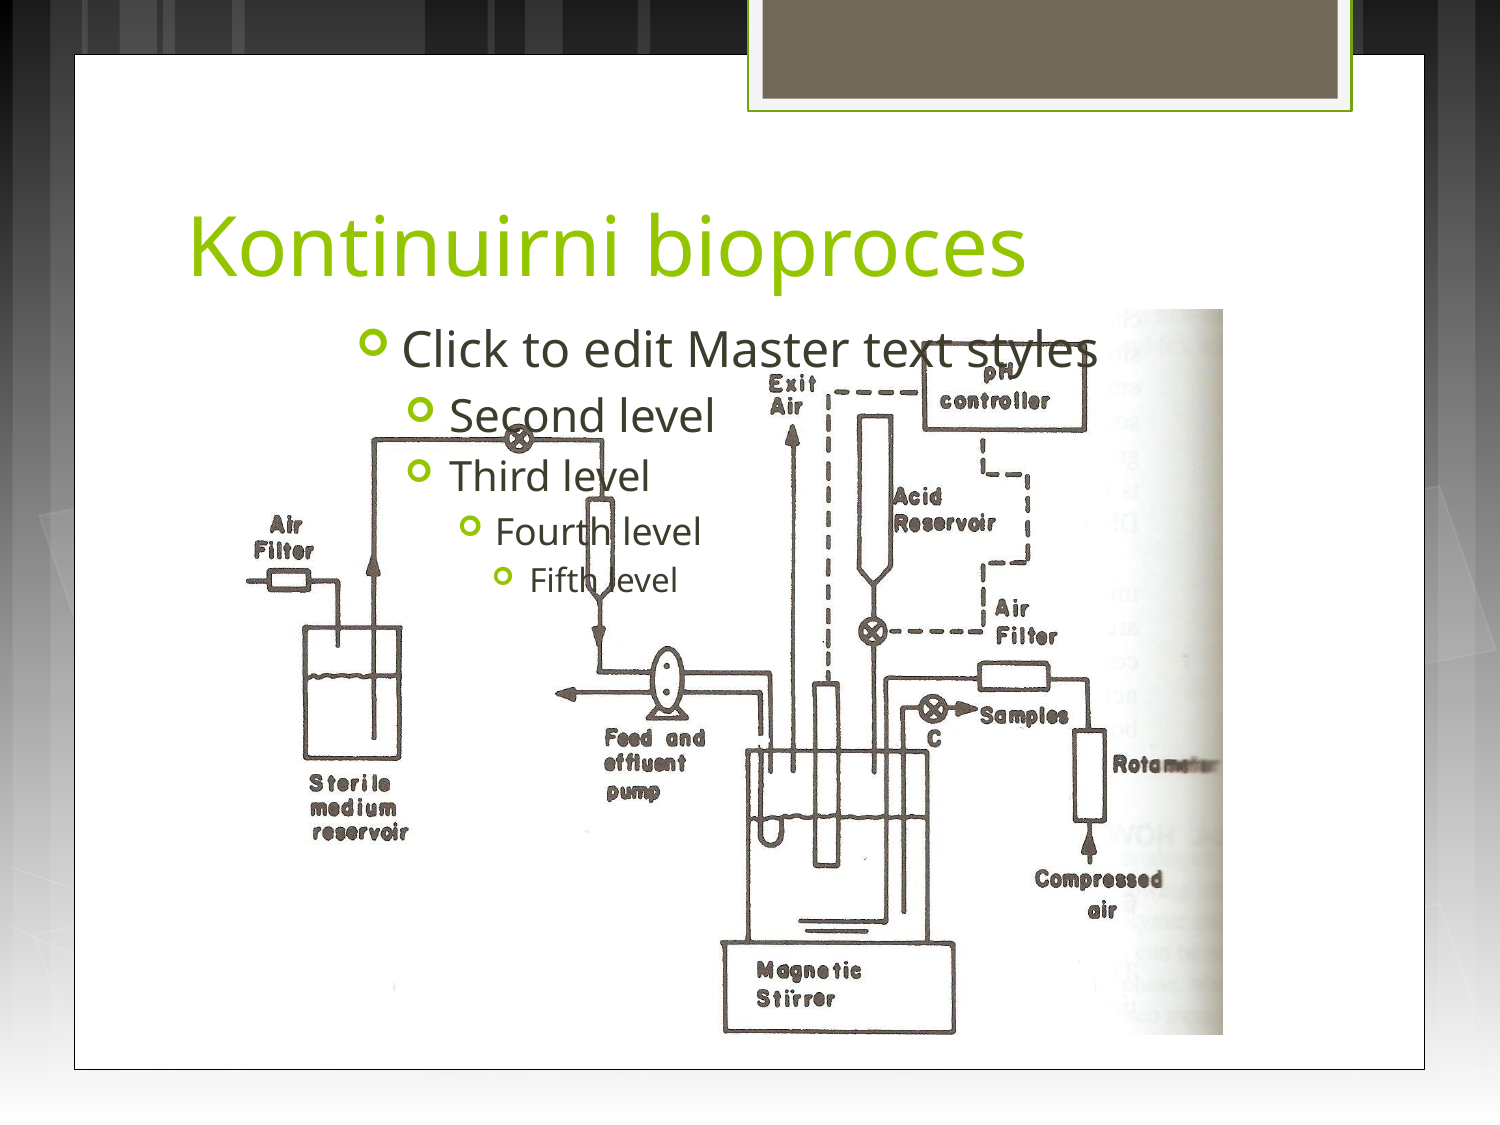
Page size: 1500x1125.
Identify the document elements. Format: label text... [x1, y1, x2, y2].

picture [221, 309, 1223, 1035]
title Kontinuirni bioproces [171, 113, 1324, 302]
